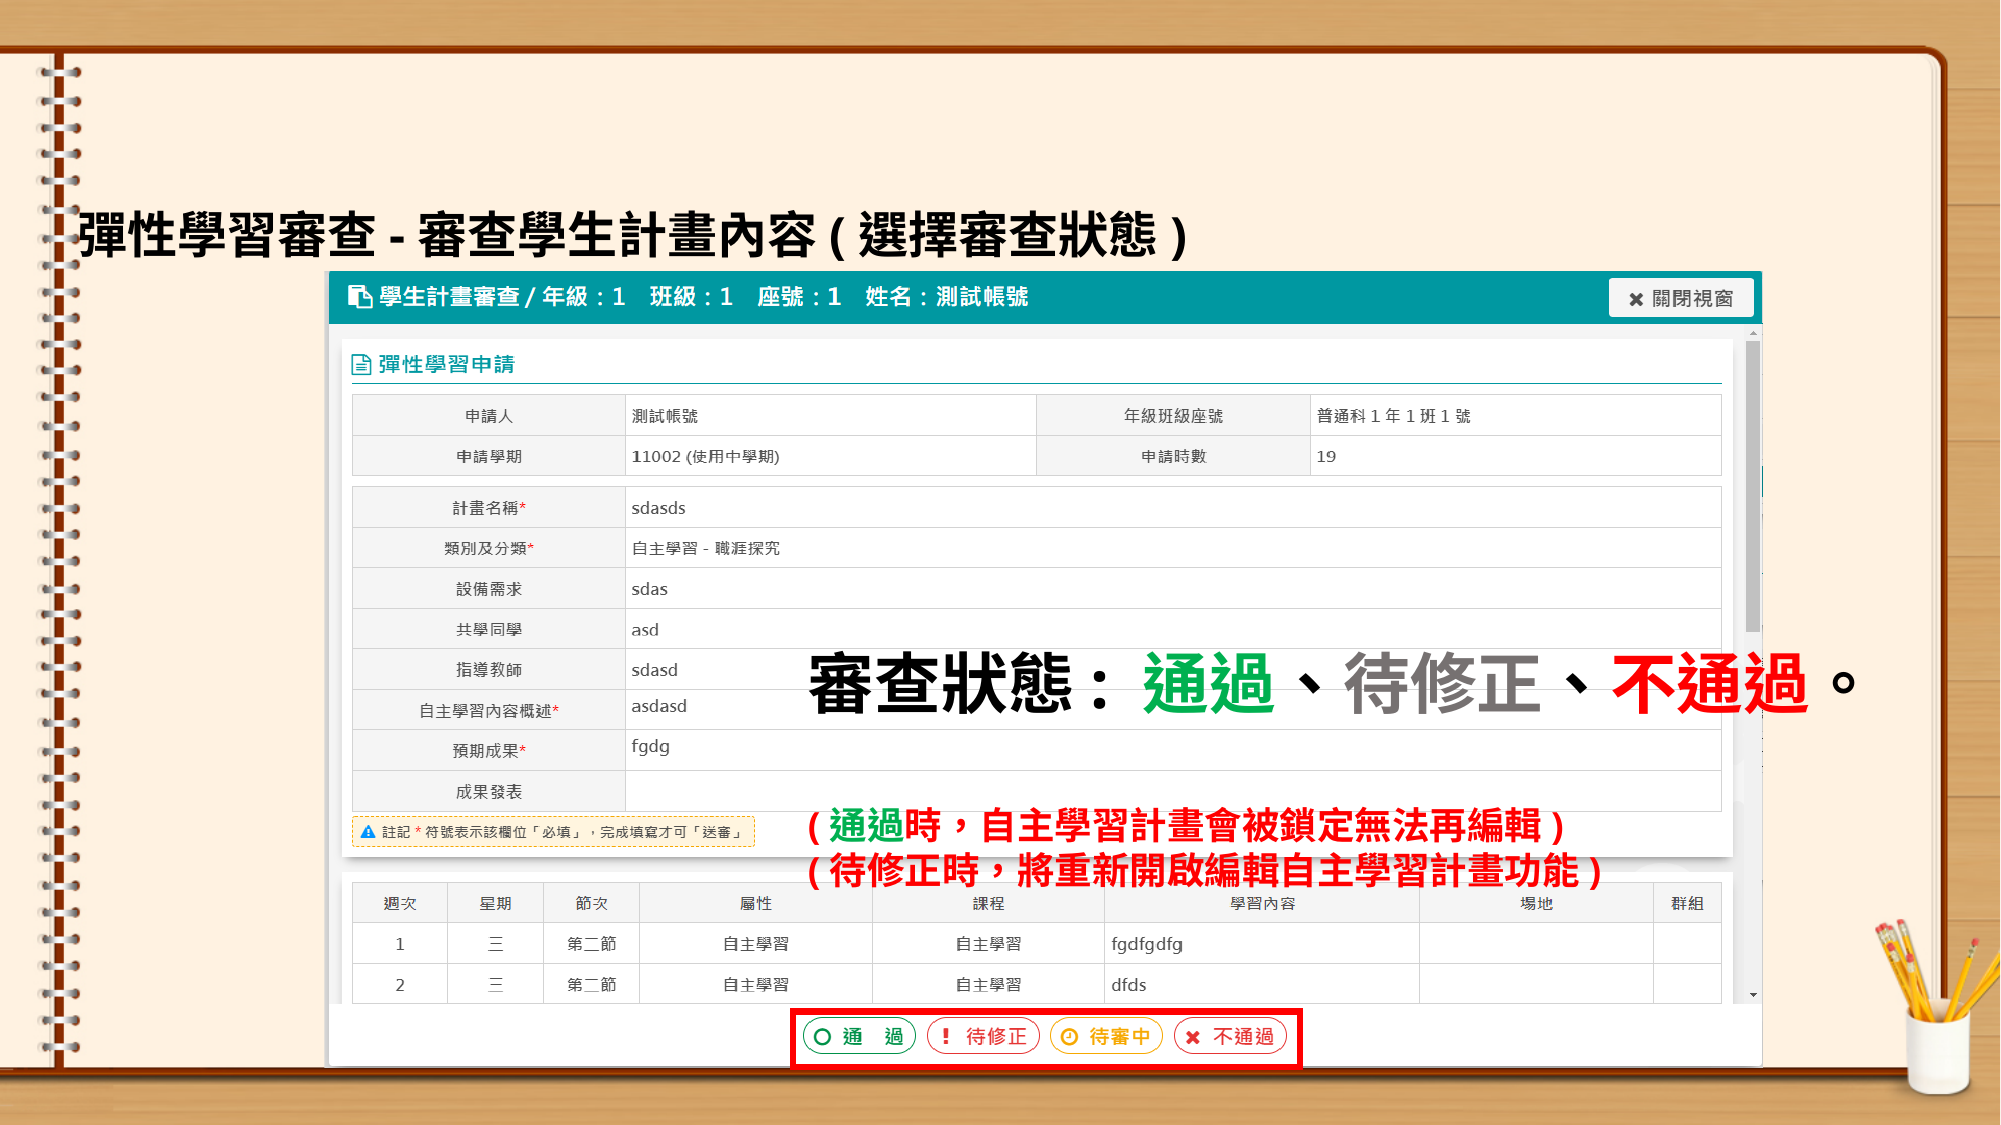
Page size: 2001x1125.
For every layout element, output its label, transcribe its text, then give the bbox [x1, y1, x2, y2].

text_box 彈性學習審查-審查學生計畫內容(選擇審查狀態) [0, 196, 1363, 271]
picture [1265, 826, 1272, 832]
picture [989, 824, 1007, 828]
picture [1259, 827, 1265, 838]
picture [1515, 822, 1524, 835]
picture [324, 271, 1763, 1068]
text_box 審查狀態: 通過、待修正、不通過。 (通過時，自主學習計畫會被鎖定無法再編輯) (待修正時，將重新開啟編輯自主學習計畫功能) [792, 634, 1842, 822]
picture [989, 832, 1007, 836]
picture [796, 1015, 1297, 1064]
